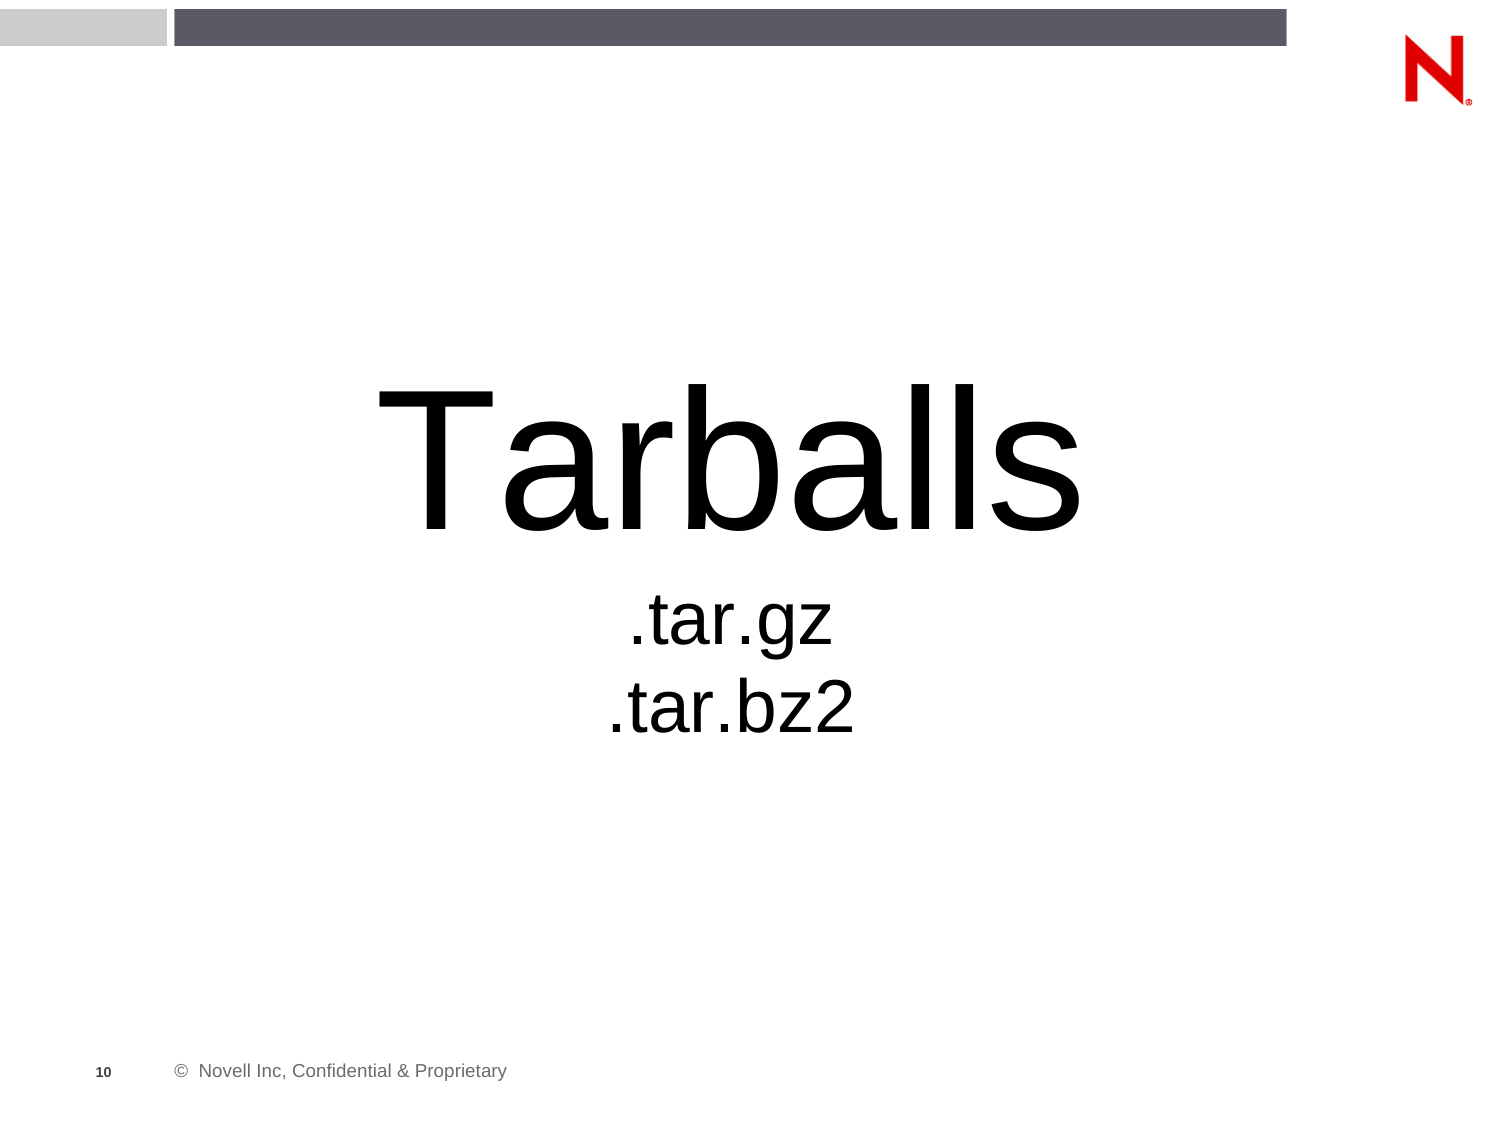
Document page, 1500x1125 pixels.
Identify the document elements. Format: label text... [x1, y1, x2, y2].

picture [1403, 32, 1473, 107]
text_box Tarballs .tar.gz .tar.bz2 [375, 337, 1088, 738]
